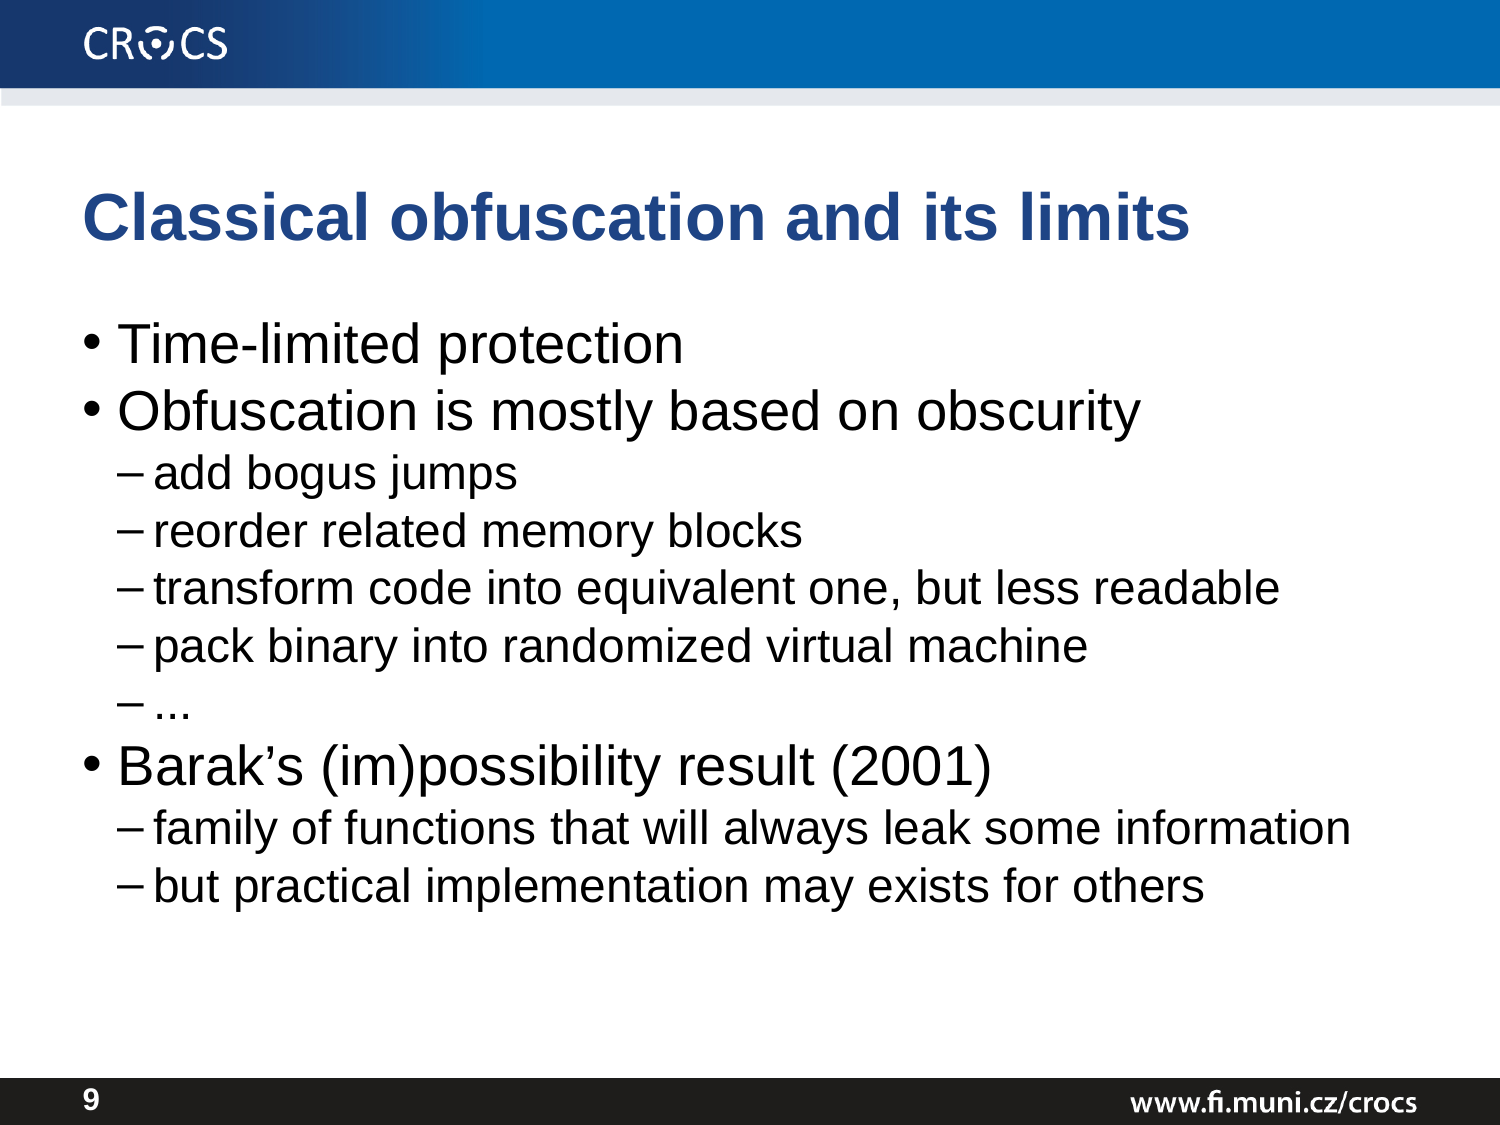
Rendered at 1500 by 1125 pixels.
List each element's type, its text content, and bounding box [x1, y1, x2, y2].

text_box <number> [82, 1078, 148, 1125]
text_box Classical obfuscation and its limits [82, 148, 1433, 279]
text_box Time-limited protection Obfuscation is mostly based on obscurity add bogus jumps reorder related memory blocks transform code into equivalent one, but less readable pack binary into randomized virtual machine ... Barak’s (im)possibility result (2001) family of functions that will always leak some information but practical implementation may exists for others [82, 307, 1433, 988]
picture [0, 0, 1500, 1125]
